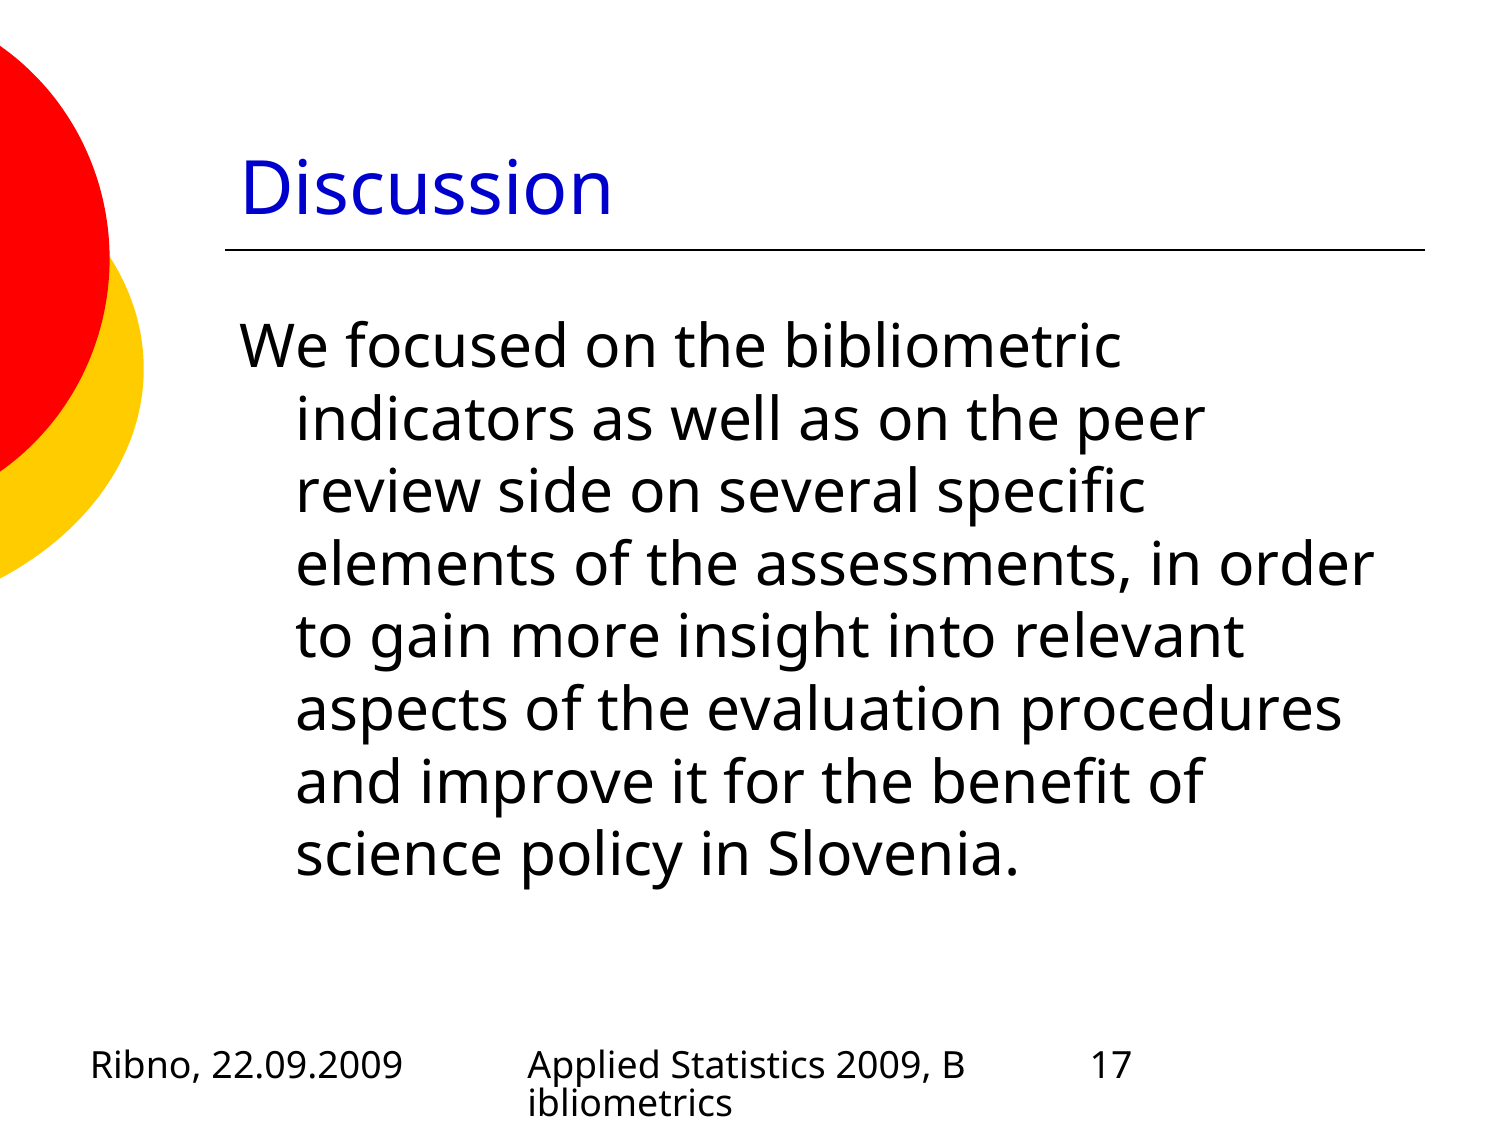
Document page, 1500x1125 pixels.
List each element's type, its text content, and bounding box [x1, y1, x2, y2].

title Discussion [224, 49, 1425, 237]
list We focused on the bibliometric indicators as well as on the peer review side on several specific elements of the assessments, in order to gain more insight into relevant aspects of the evaluation procedures and improve it for the benefit of science policy in Slovenia. [224, 299, 1425, 975]
